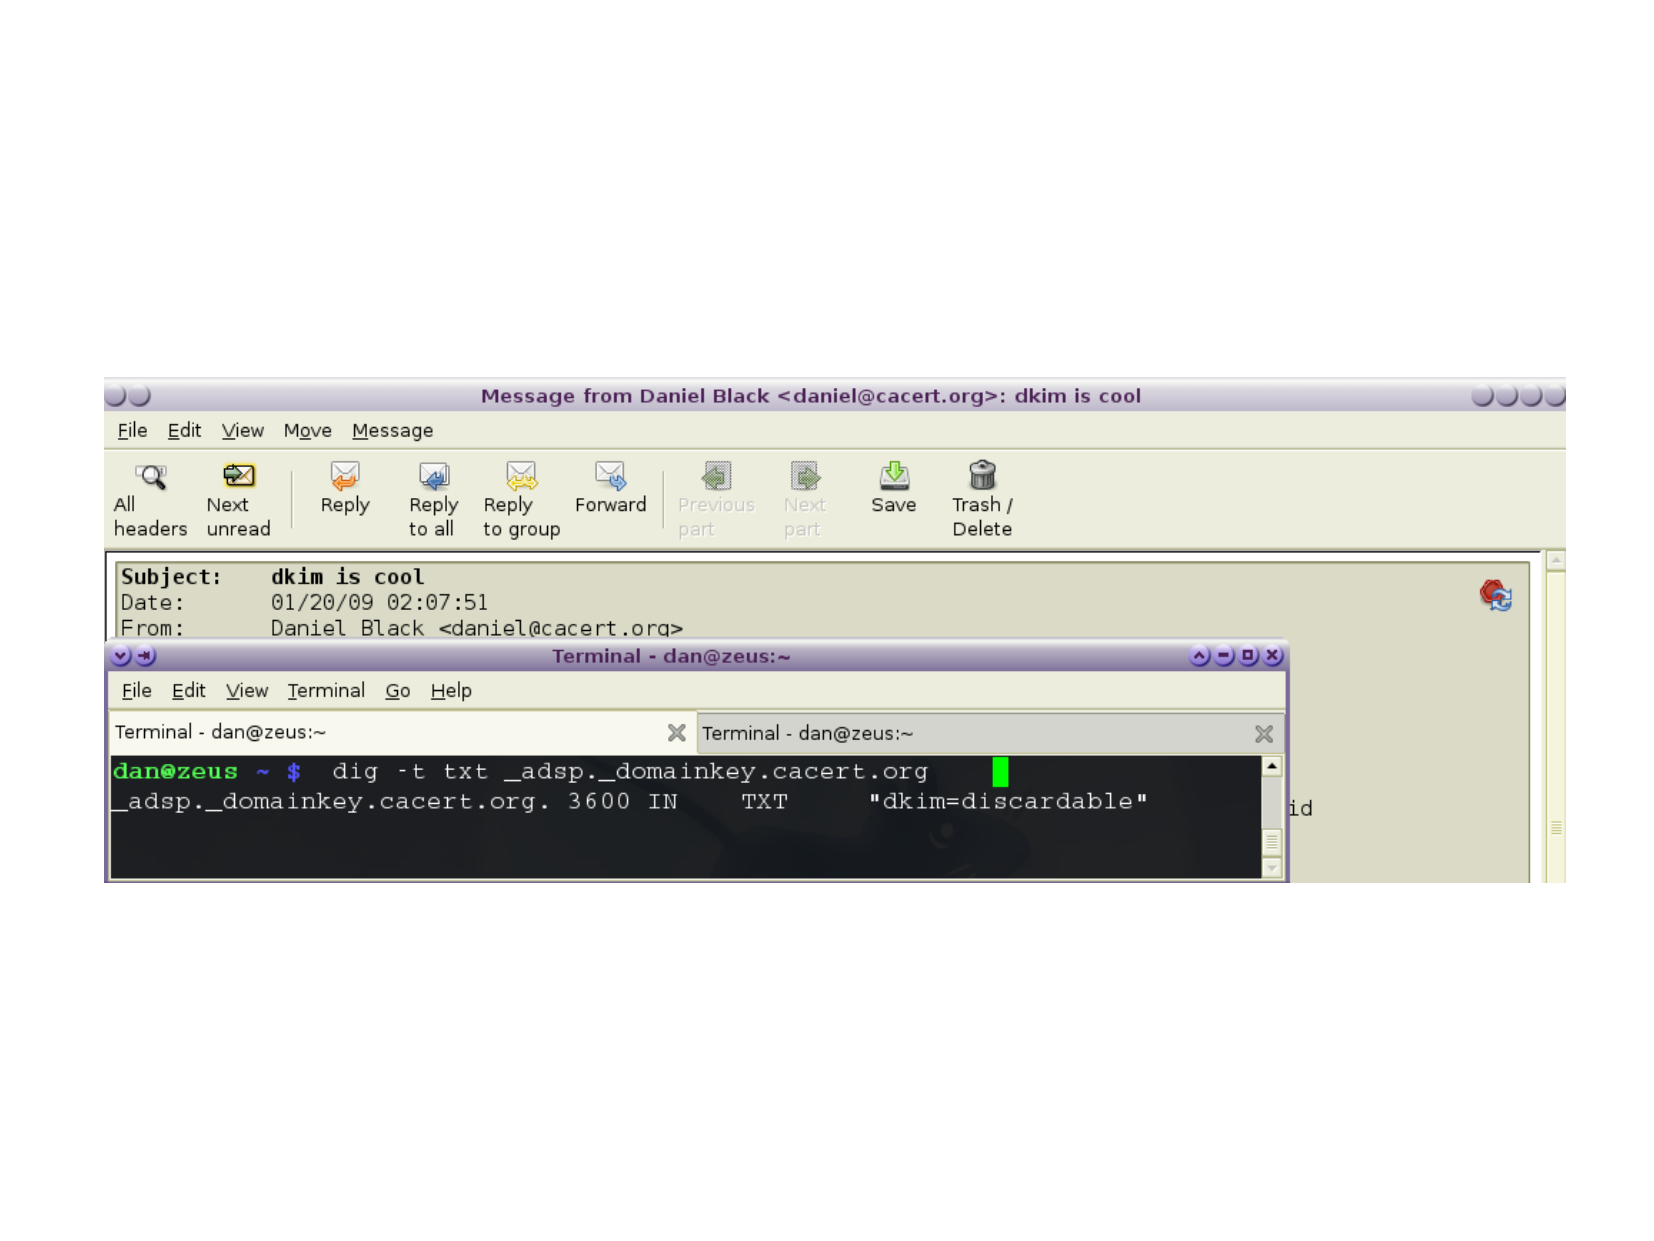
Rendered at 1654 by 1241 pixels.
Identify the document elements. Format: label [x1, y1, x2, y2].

picture [104, 377, 1566, 883]
